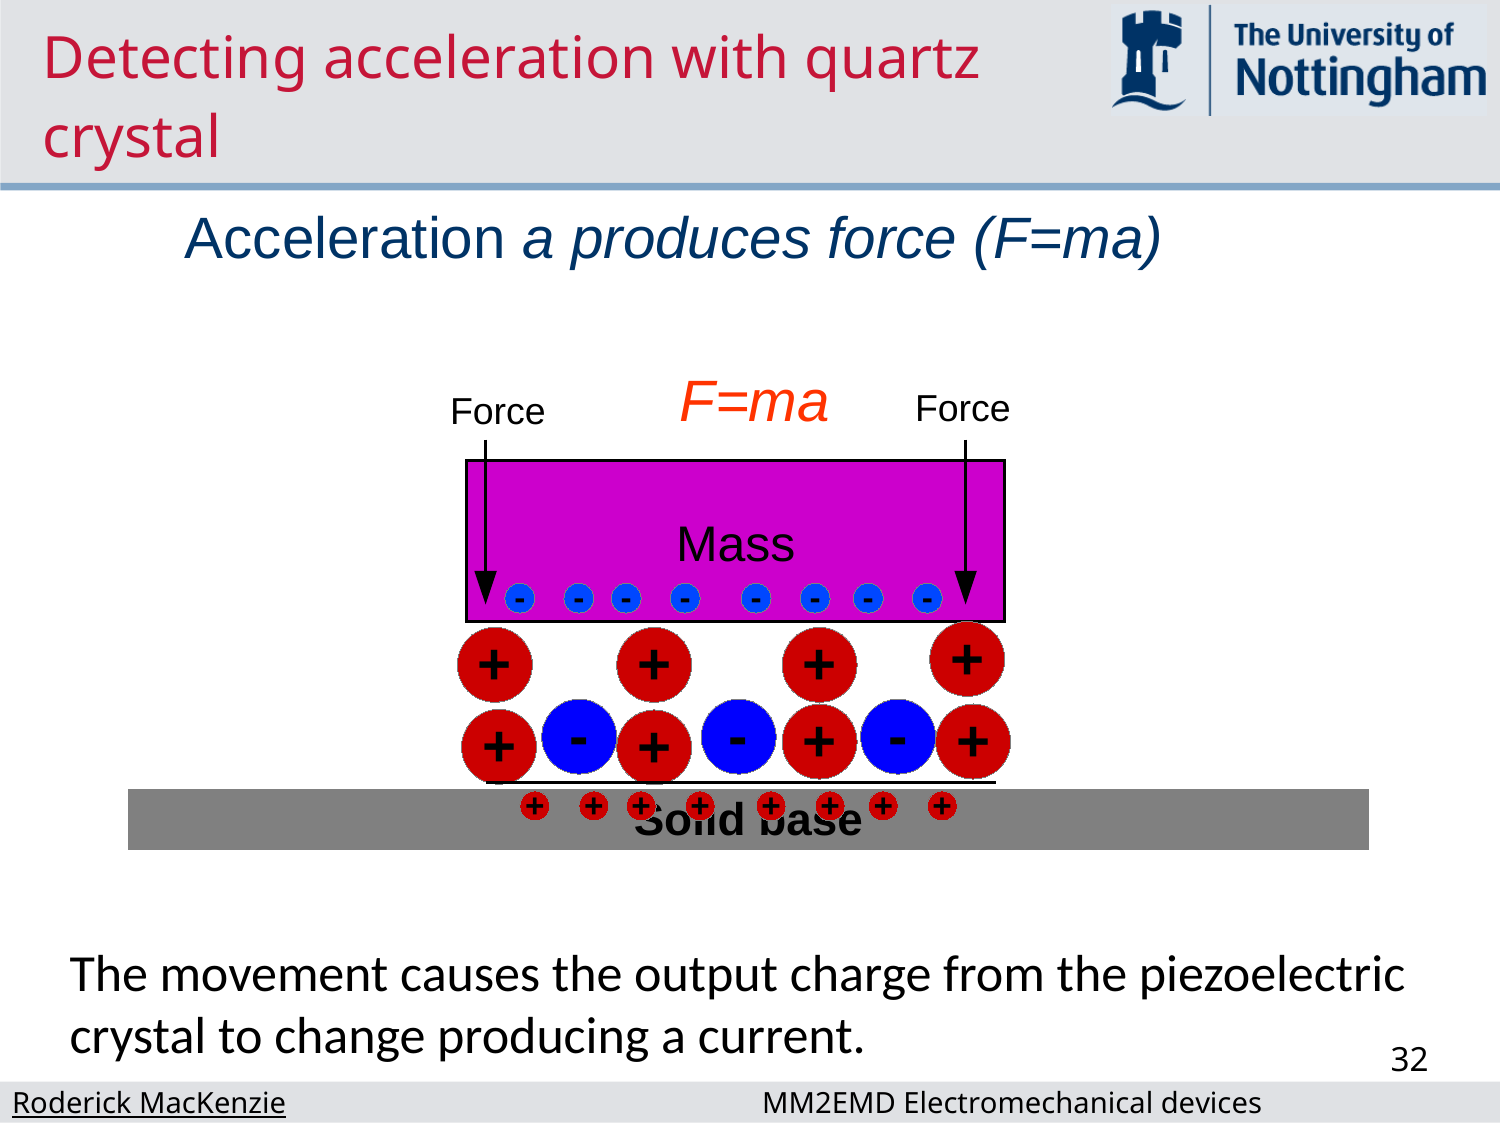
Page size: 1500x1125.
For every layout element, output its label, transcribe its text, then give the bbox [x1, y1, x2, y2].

text_box - [563, 583, 594, 614]
text_box + [461, 709, 537, 782]
text_box + [782, 627, 858, 703]
text_box - [541, 699, 617, 775]
picture [1111, 4, 1487, 116]
text_box <number> [1375, 1030, 1500, 1101]
text_box + [935, 703, 1011, 780]
text_box + [685, 790, 716, 821]
text_box + [626, 790, 657, 821]
text_box - [611, 583, 642, 614]
text_box + [815, 790, 846, 821]
text_box Force [900, 379, 1026, 437]
text_box Force [435, 382, 561, 440]
title Detecting acceleration with quartz crystal [28, 20, 1130, 172]
text_box Solid base [128, 789, 1369, 850]
text_box - [860, 699, 936, 775]
text_box Mass [466, 460, 1005, 622]
text_box - [670, 583, 701, 614]
text_box + [616, 709, 692, 781]
text_box + [616, 627, 692, 703]
text_box - [800, 583, 831, 614]
text_box + [927, 790, 958, 821]
text_box + [782, 703, 858, 780]
text_box The movement causes the output charge from the piezoelectric crystal to change producing a current. [54, 932, 1485, 1072]
text_box Acceleration a produces force (F=ma) [169, 206, 1179, 278]
text_box + [868, 790, 899, 821]
text_box + [756, 790, 787, 821]
text_box - [912, 583, 943, 614]
text_box - [701, 699, 777, 775]
text_box F=ma [664, 355, 845, 441]
text_box + [929, 621, 1005, 697]
text_box - [741, 583, 772, 614]
text_box - [504, 583, 535, 614]
text_box + [457, 627, 533, 703]
text_box - [853, 583, 884, 614]
text_box + [519, 790, 550, 821]
text_box + [578, 790, 609, 821]
